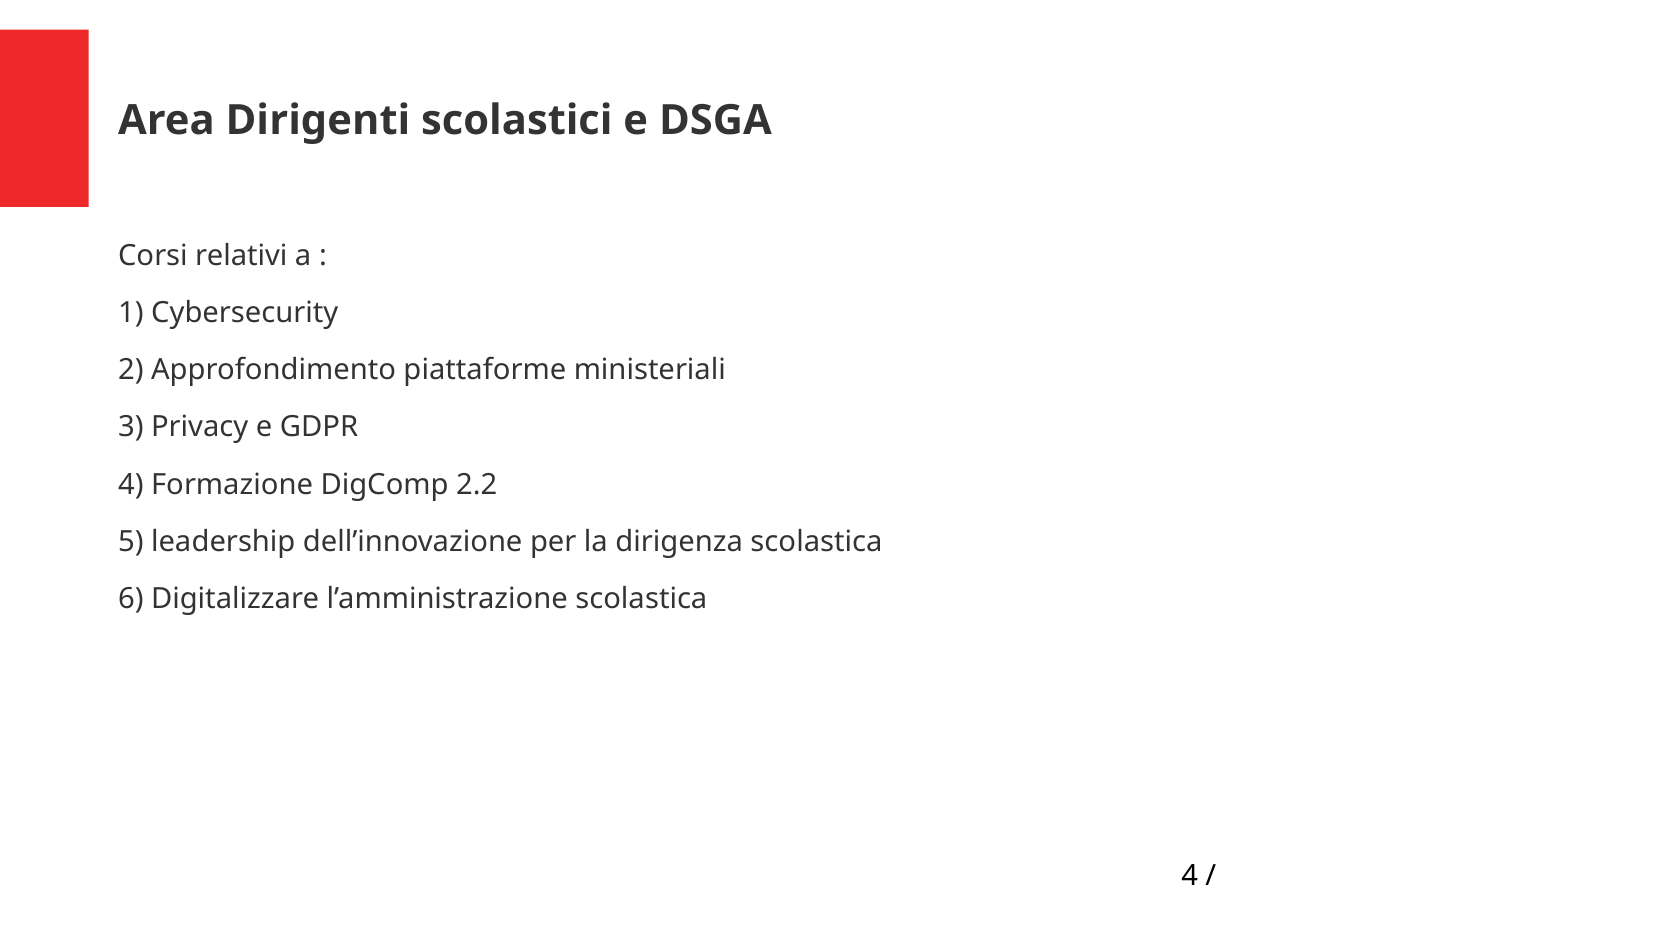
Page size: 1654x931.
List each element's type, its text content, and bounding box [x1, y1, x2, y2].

title Area Dirigenti scolastici e DSGA [118, 29, 1595, 207]
list Corsi relativi a : 1) Cybersecurity 2) Approfondimento piattaforme ministeriali 3) Privacy e GDPR 4) Formazione DigComp 2.2 5) leadership dell’innovazione per la dirigenza scolastica 6) Digitalizzare l’amministrazione scolastica [118, 236, 1595, 798]
text_box 3 / [1181, 856, 1565, 922]
